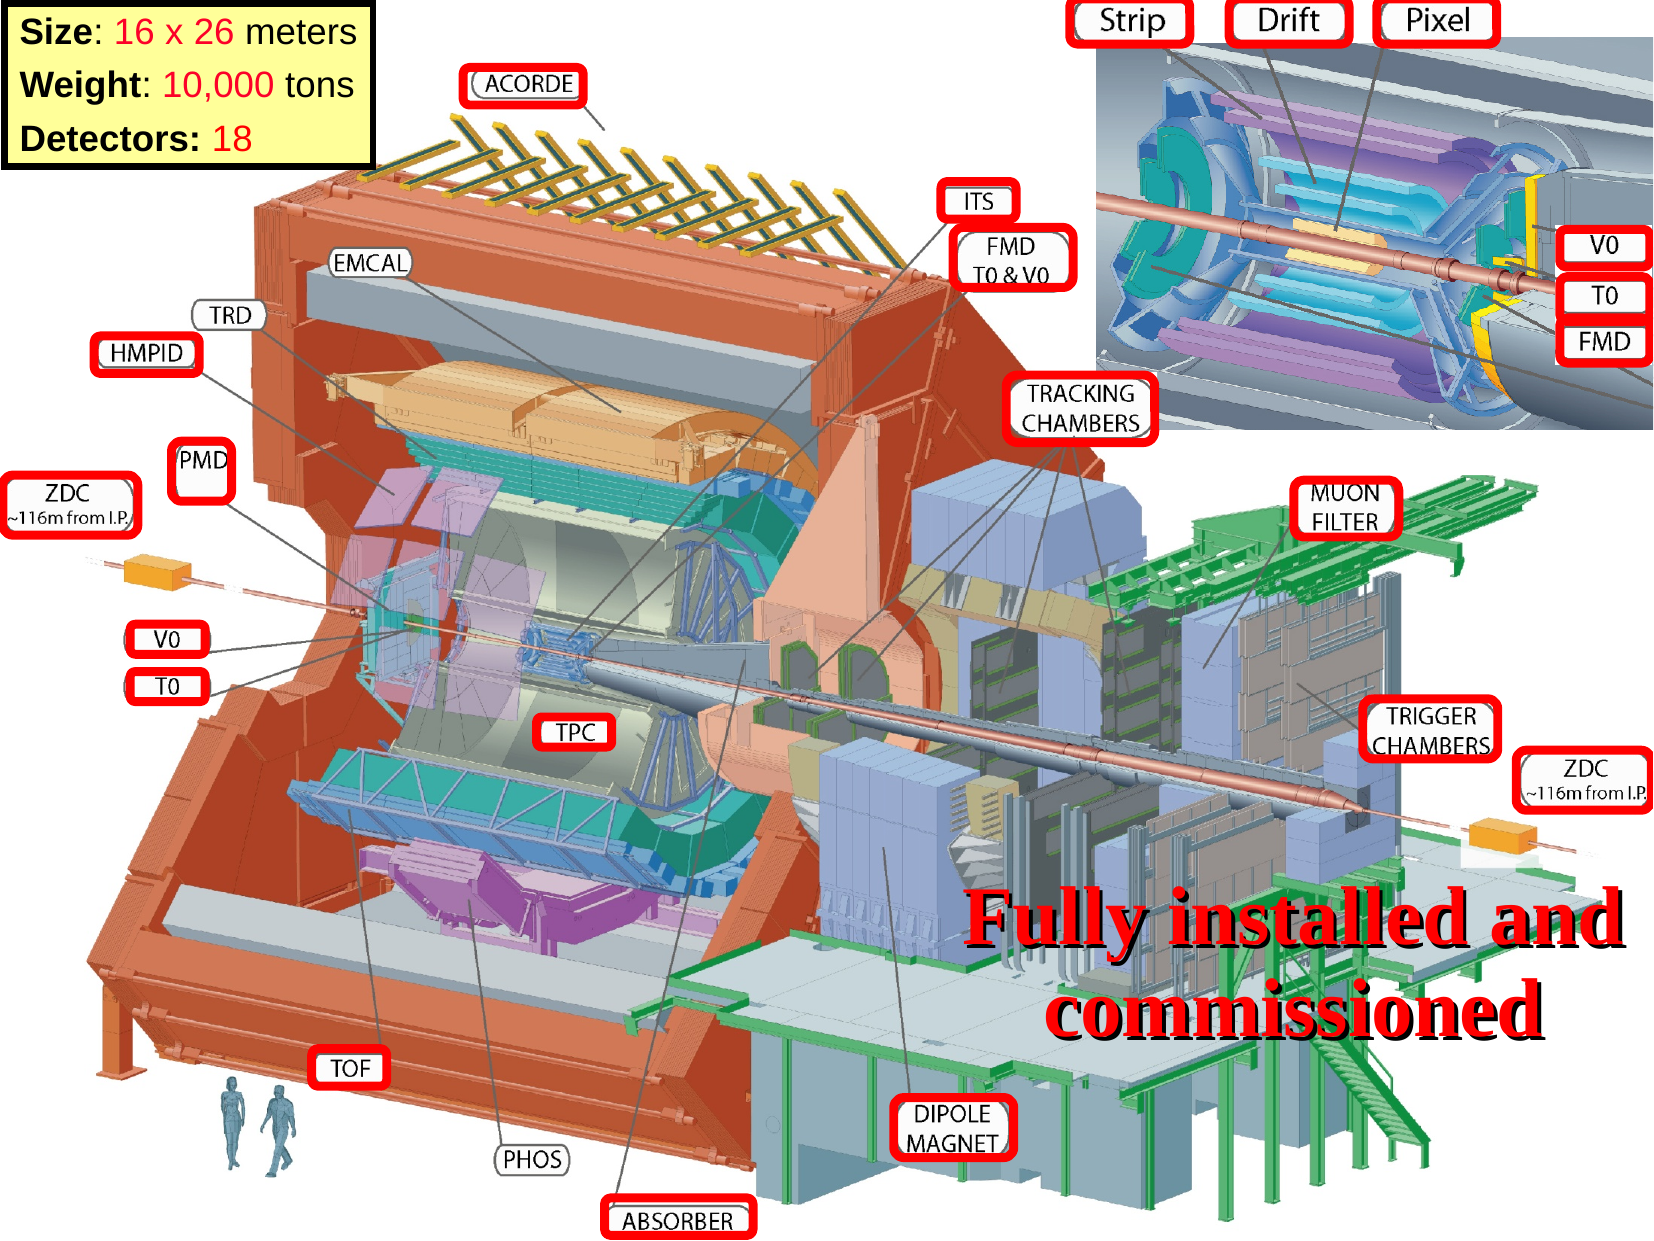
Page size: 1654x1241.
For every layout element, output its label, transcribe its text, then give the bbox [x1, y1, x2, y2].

picture [1234, 4, 1344, 39]
text_box Fully installed and commissioned [937, 862, 1650, 1063]
picture [468, 72, 578, 100]
picture [1075, 4, 1185, 39]
picture [8, 480, 133, 530]
picture [1382, 4, 1492, 39]
text_box [1112, 430, 1653, 476]
picture [0, 0, 1654, 1241]
text_box Size: 16 x 26 meters Weight: 10,000 tons Detectors: 18 [4, 3, 373, 167]
